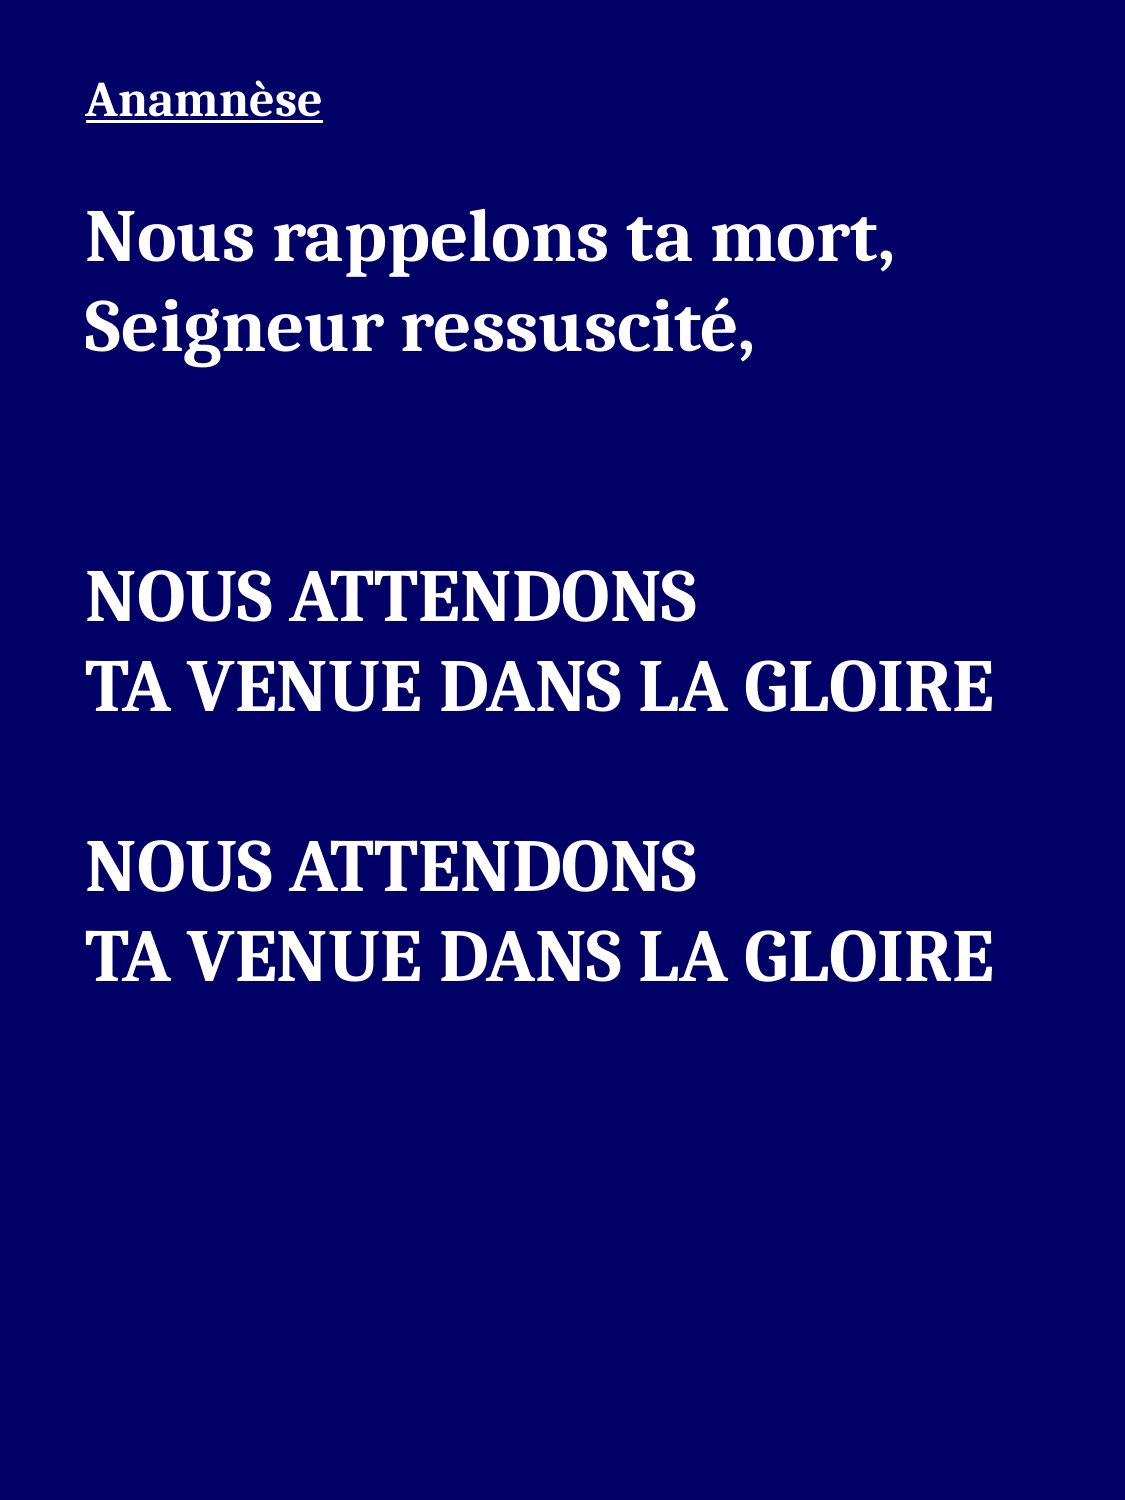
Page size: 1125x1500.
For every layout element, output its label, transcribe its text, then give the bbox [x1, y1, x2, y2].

text_box Anamnèse Nous rappelons ta mort, Seigneur ressuscité, NOUS ATTENDONS TA VENUE DANS LA GLOIRE NOUS ATTENDONS TA VENUE DANS LA GLOIRE [70, 59, 1087, 1436]
